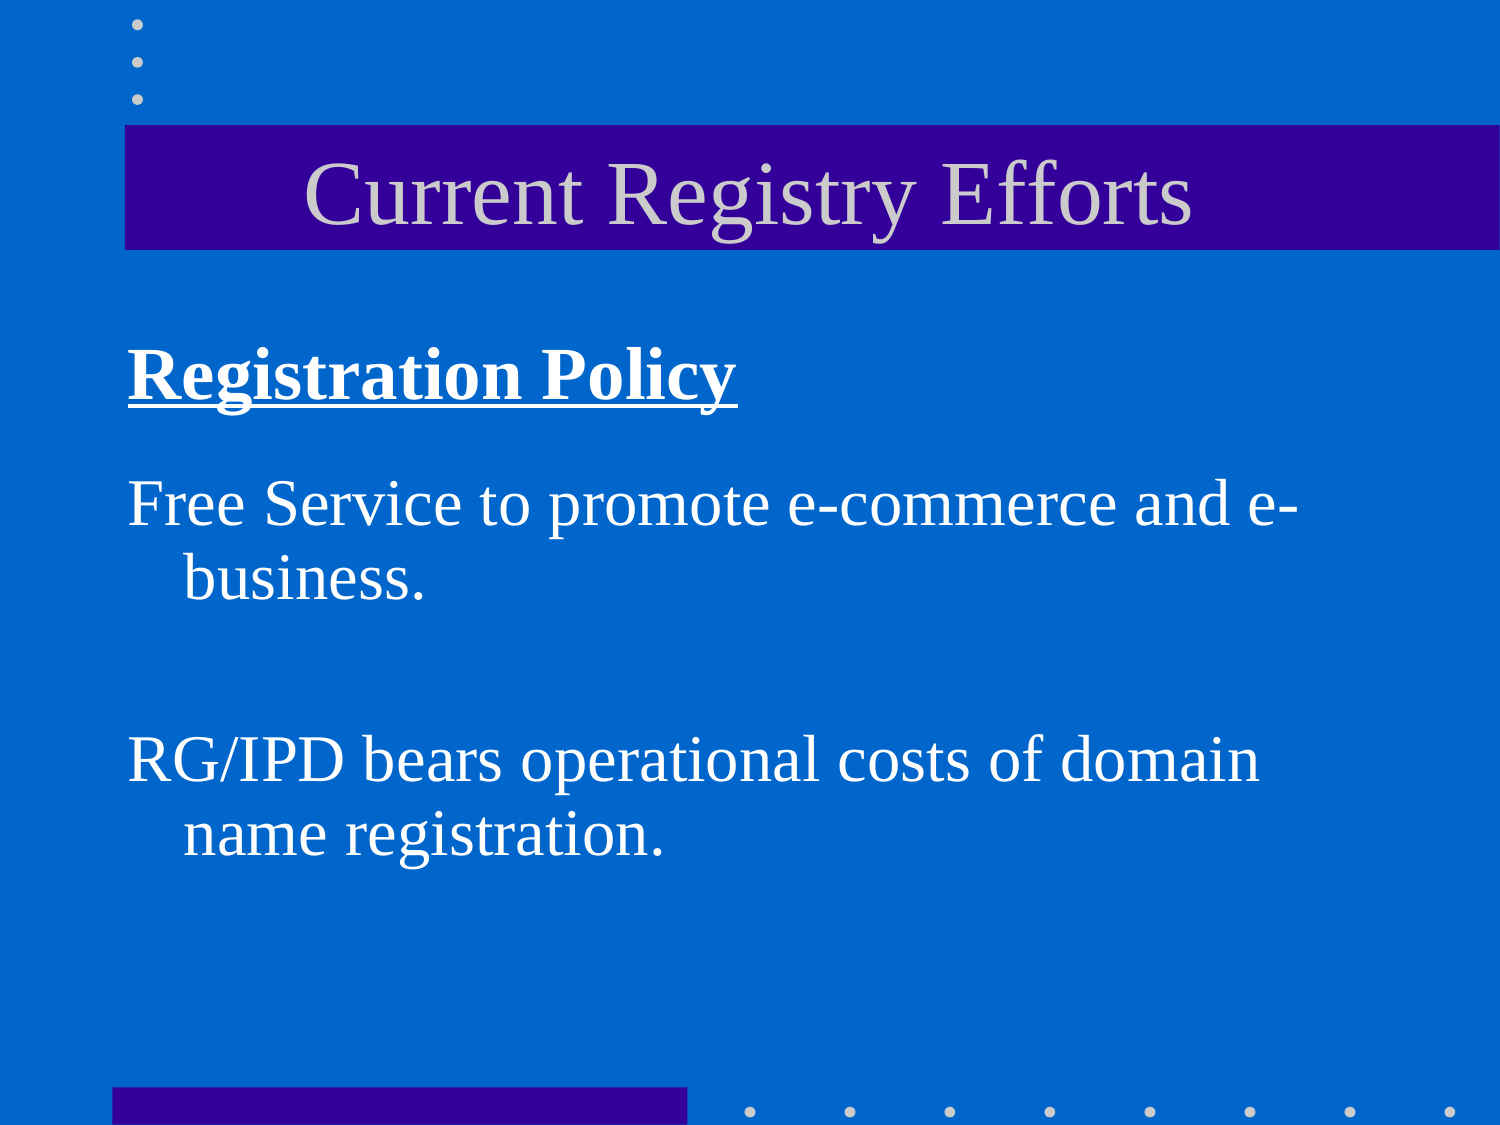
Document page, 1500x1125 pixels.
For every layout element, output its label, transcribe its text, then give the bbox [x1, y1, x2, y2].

list Registration Policy Free Service to promote e-commerce and e-business. RG/IPD bears operational costs of domain name registration. [112, 324, 1388, 1125]
title Current Registry Efforts [112, 99, 1388, 288]
